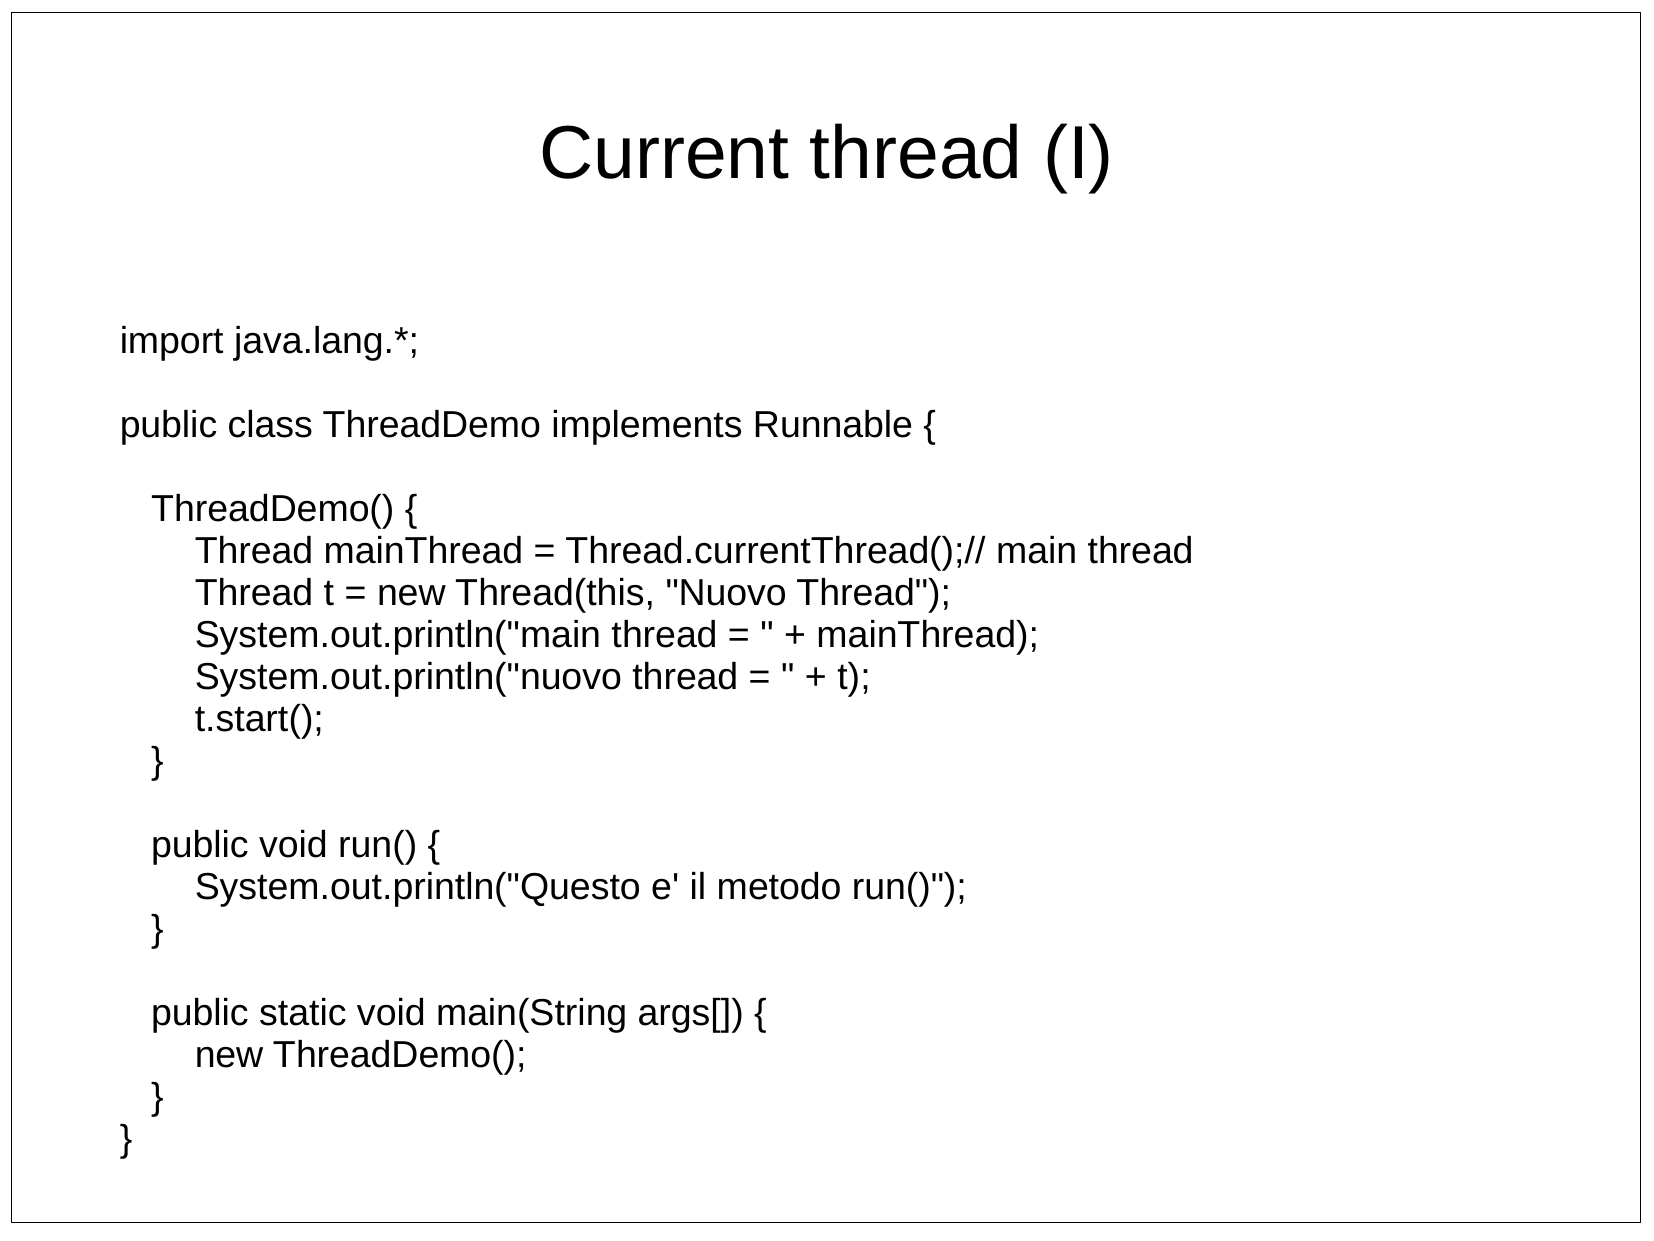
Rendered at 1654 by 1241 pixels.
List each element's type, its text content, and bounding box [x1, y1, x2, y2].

title Current thread (I) [82, 49, 1571, 257]
text_box import java.lang.*; public class ThreadDemo implements Runnable { ThreadDemo() { Thread mainThread = Thread.currentThread();// main thread Thread t = new Thread(this, "Nuovo Thread"); System.out.println("main thread = " + mainThread); System.out.println("nuovo thread = " + t); t.start(); } public void run() { System.out.println("Questo e' il metodo run()"); } public static void main(String args[]) { new ThreadDemo(); } } [105, 312, 1621, 1167]
